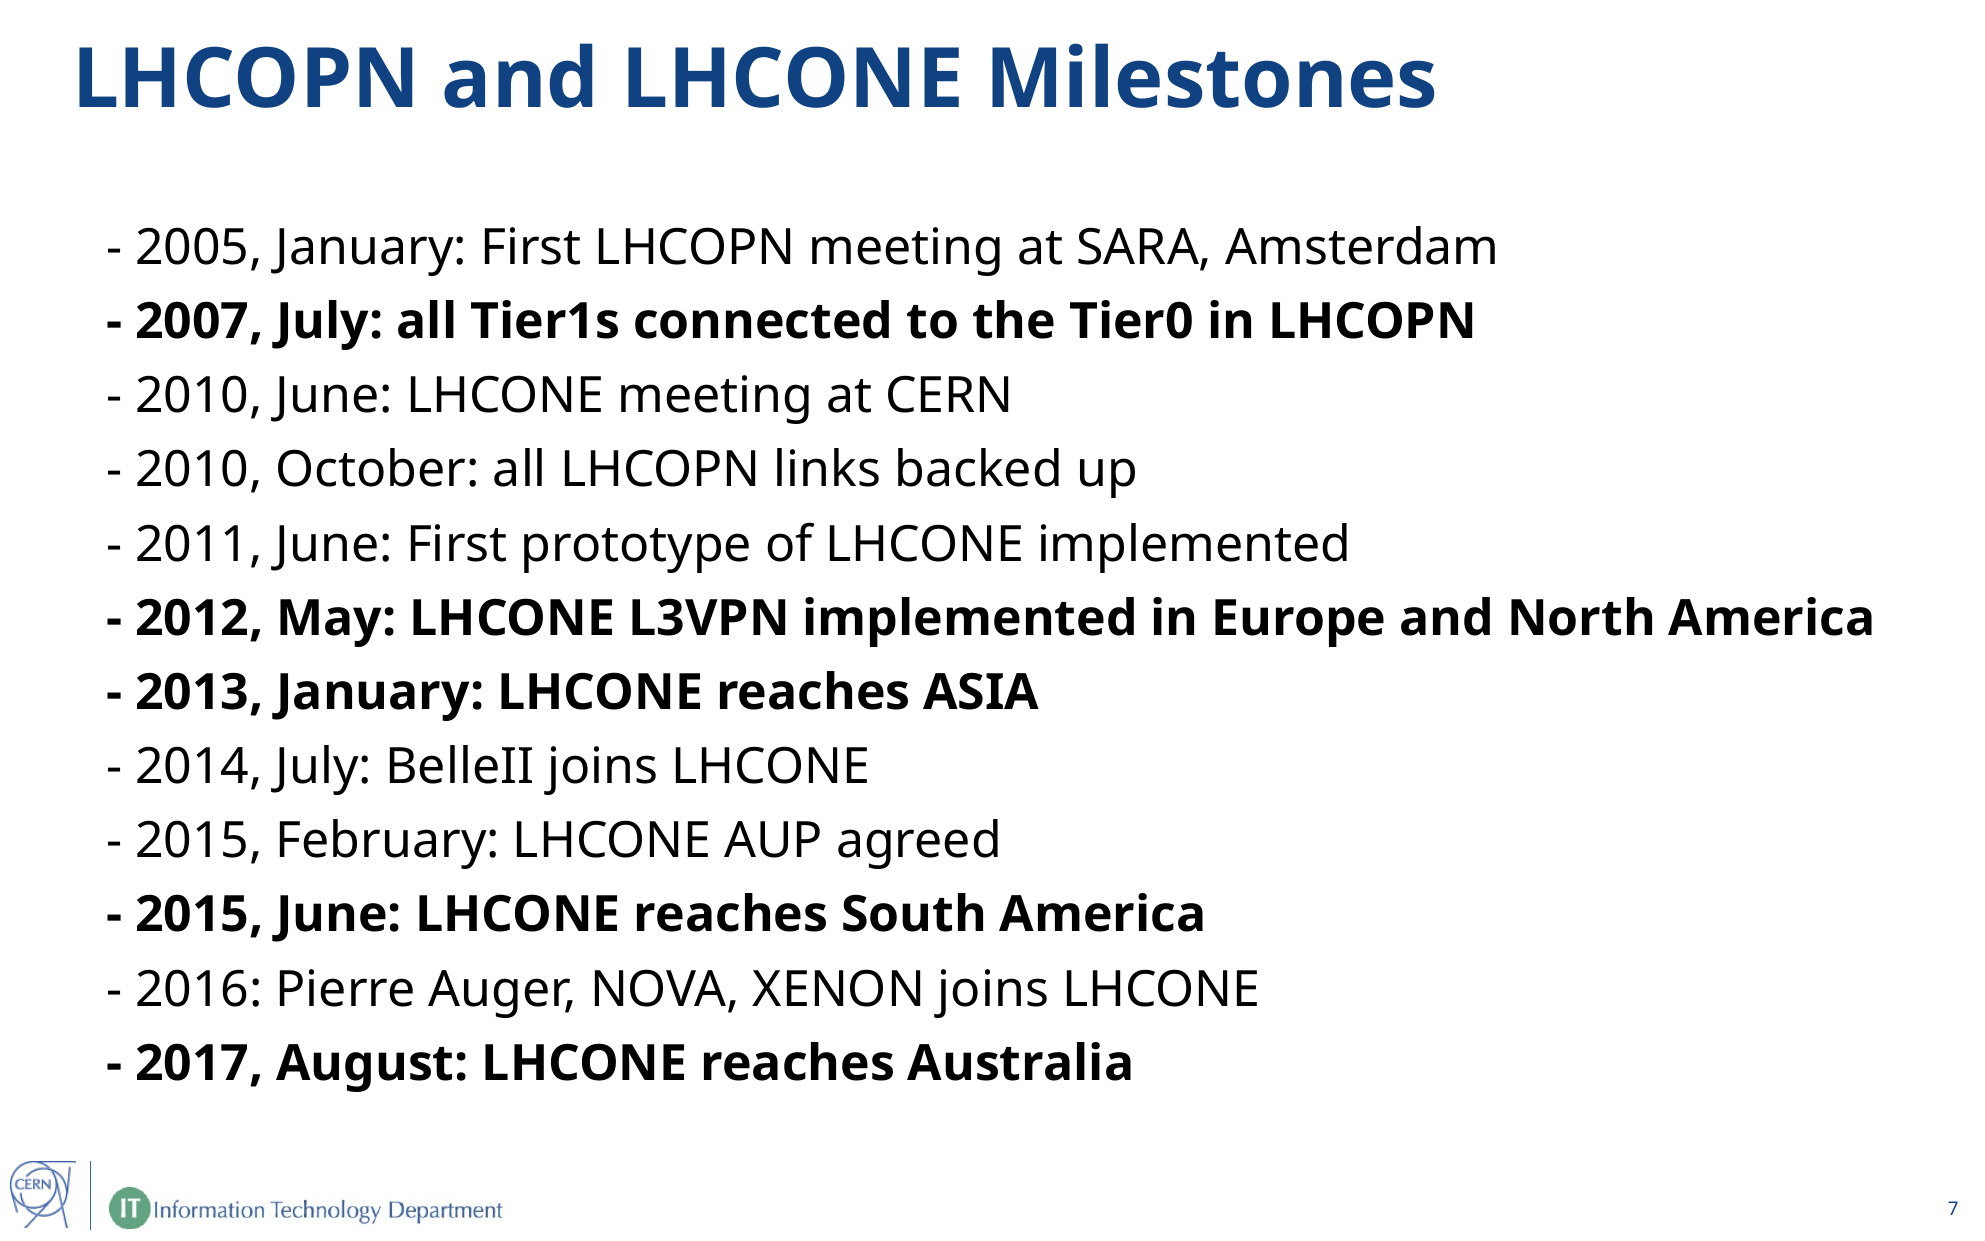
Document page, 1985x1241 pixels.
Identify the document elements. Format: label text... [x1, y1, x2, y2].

title LHCOPN and LHCONE Milestones [72, 0, 1834, 166]
text_box - 2005, January: First LHCOPN meeting at SARA, Amsterdam - 2007, July: all Tier1s connected to the Tier0 in LHCOPN - 2010, June: LHCONE meeting at CERN - 2010, October: all LHCOPN links backed up - 2011, June: First prototype of LHCONE implemented - 2012, May: LHCONE L3VPN implemented in Europe and North America - 2013, January: LHCONE reaches ASIA - 2014, July: BelleII joins LHCONE - 2015, February: LHCONE AUP agreed - 2015, June: LHCONE reaches South America - 2016: Pierre Auger, NOVA, XENON joins LHCONE - 2017, August: LHCONE reaches Australia [91, 203, 1921, 1241]
picture [10, 1161, 76, 1238]
